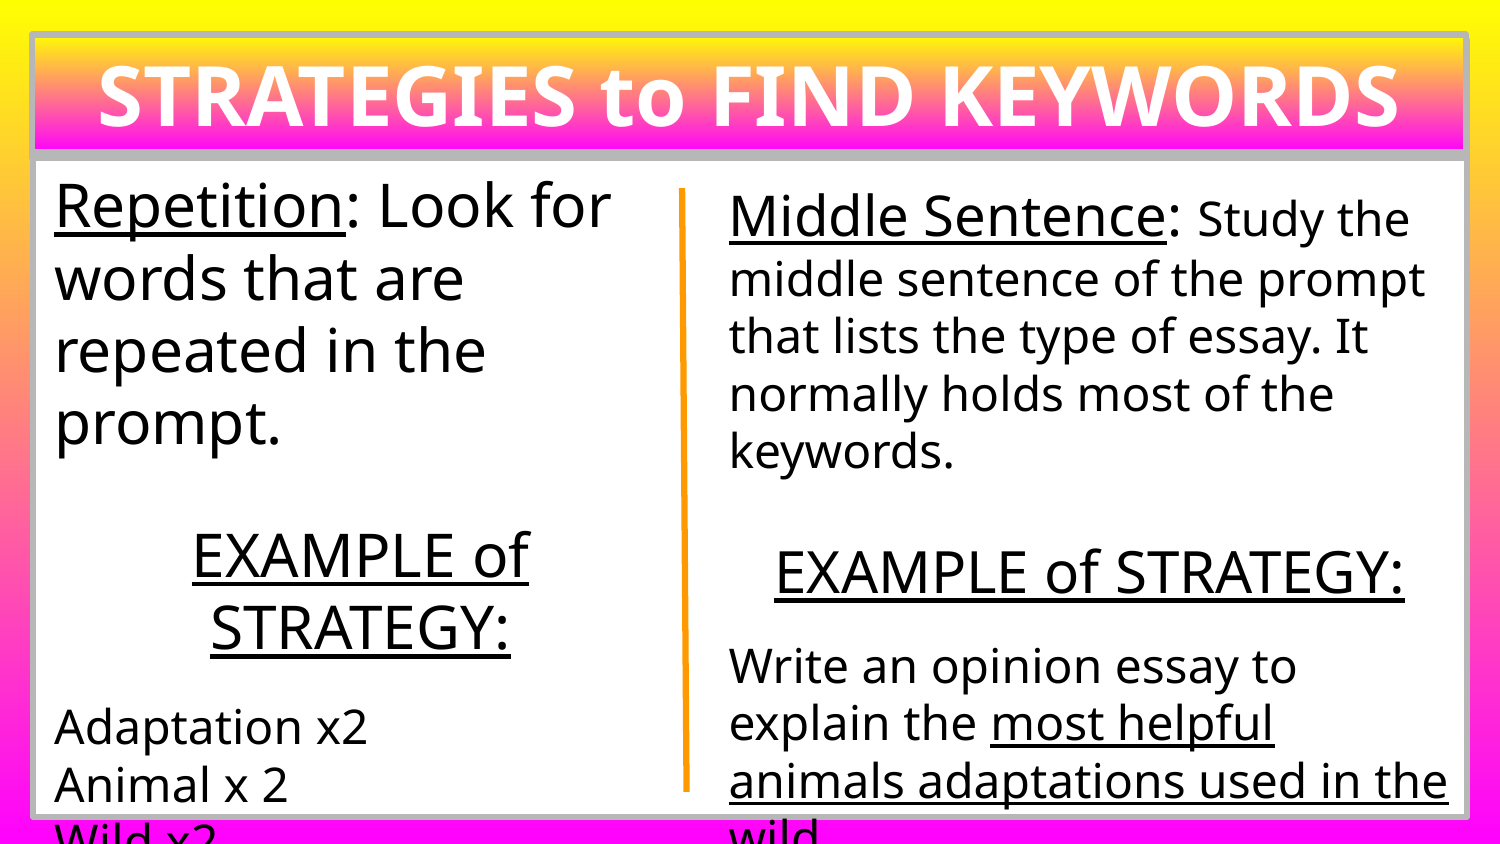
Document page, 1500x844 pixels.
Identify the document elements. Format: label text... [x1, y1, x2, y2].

text_box Repetition: Look for words that are repeated in the prompt. EXAMPLE of STRATEGY: Adaptation x2 Animal x 2 Wild x2 [39, 152, 683, 806]
text_box [32, 40, 1467, 817]
text_box STRATEGIES to FIND KEYWORDS [32, 34, 1466, 153]
text_box Middle Sentence: Study the middle sentence of the prompt that lists the type of essay. It normally holds most of the keywords. EXAMPLE of STRATEGY: Write an opinion essay to explain the most helpful animals adaptations used in the wild. [713, 163, 1466, 817]
